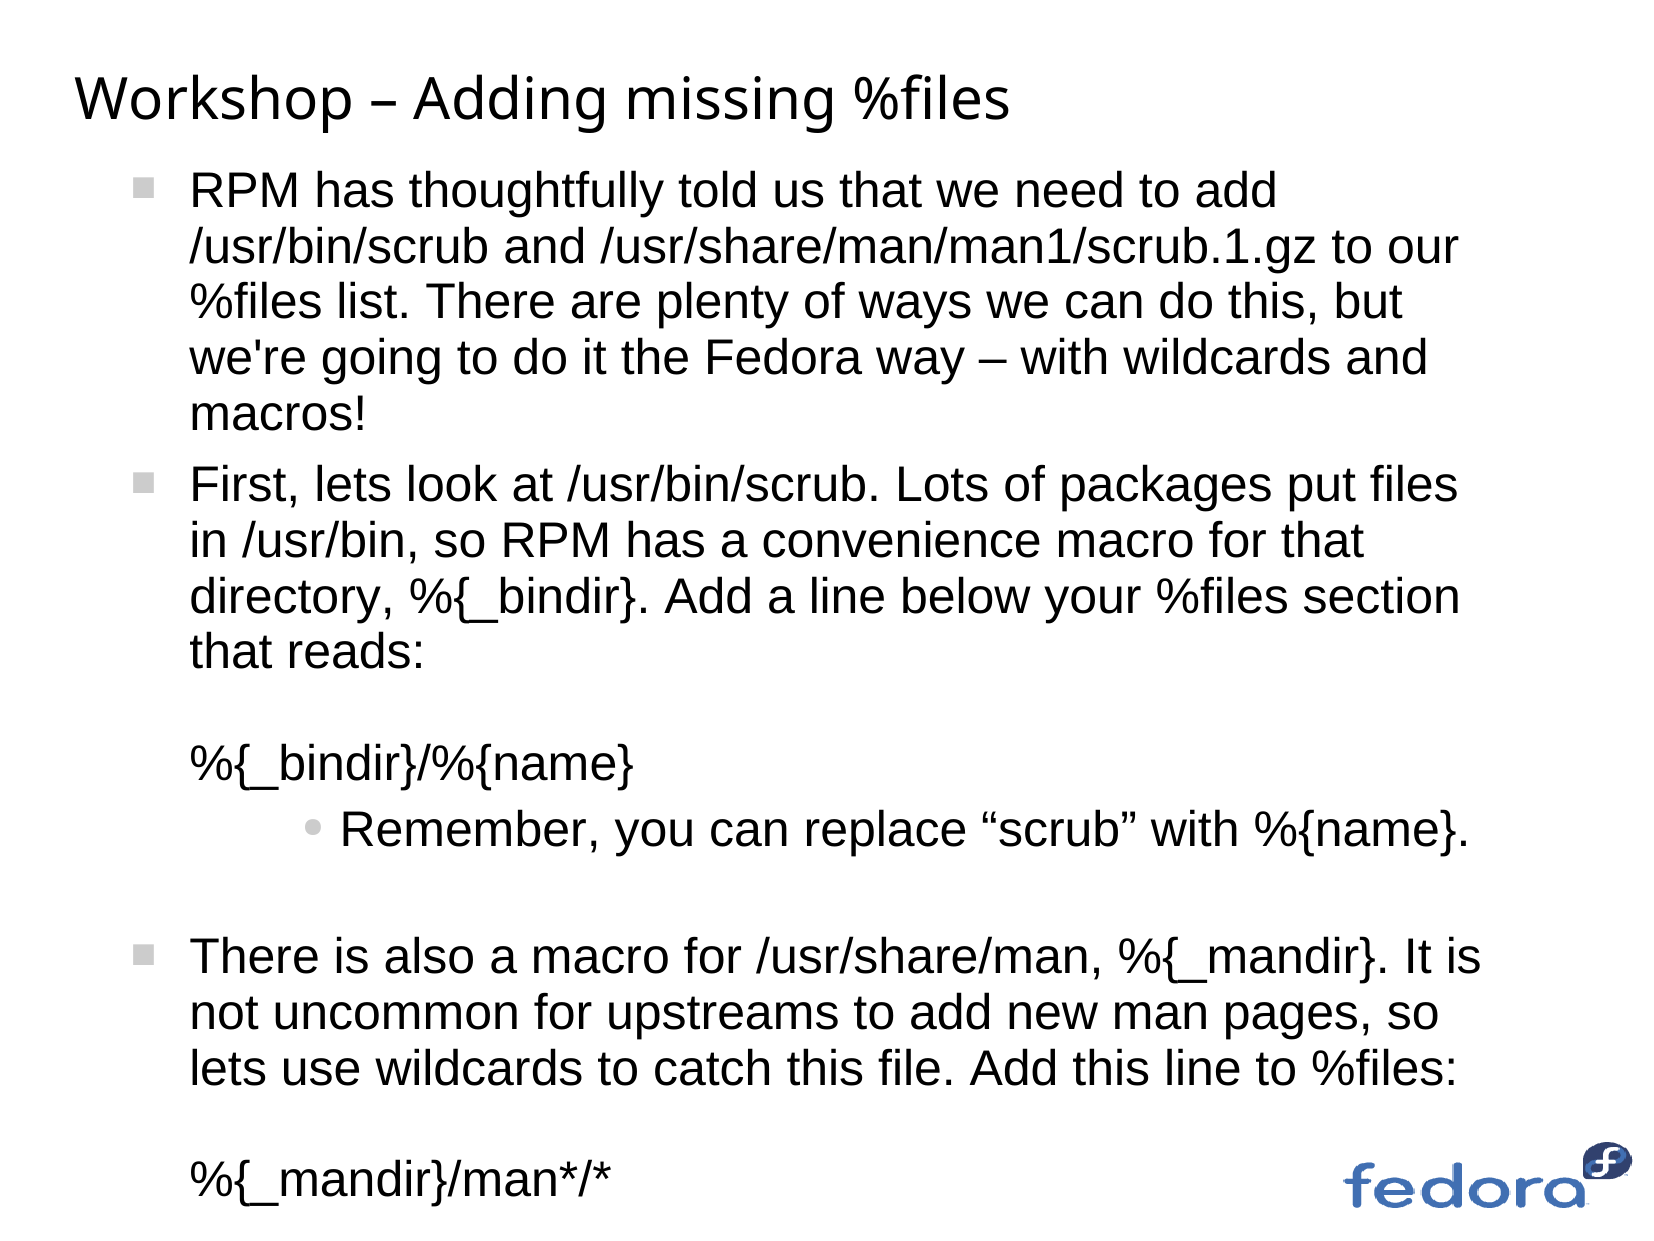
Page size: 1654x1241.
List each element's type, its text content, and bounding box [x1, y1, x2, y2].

picture [1332, 1124, 1651, 1227]
title Workshop – Adding missing %files [74, 37, 1506, 156]
list RPM has thoughtfully told us that we need to add /usr/bin/scrub and /usr/share/man/man1/scrub.1.gz to our %files list. There are plenty of ways we can do this, but we're going to do it the Fedora way – with wildcards and macros! First, lets look at /usr/bin/scrub. Lots of packages put files in /usr/bin, so RPM has a convenience macro for that directory, %{_bindir}. Add a line below your %files section that reads: %{_bindir}/%{name} Remember, you can replace “scrub” with %{name}. There is also a macro for /usr/share/man, %{_mandir}. It is not uncommon for upstreams to add new man pages, so lets use wildcards to catch this file. Add this line to %files: %{_mandir}/man*/* [77, 162, 1500, 1207]
